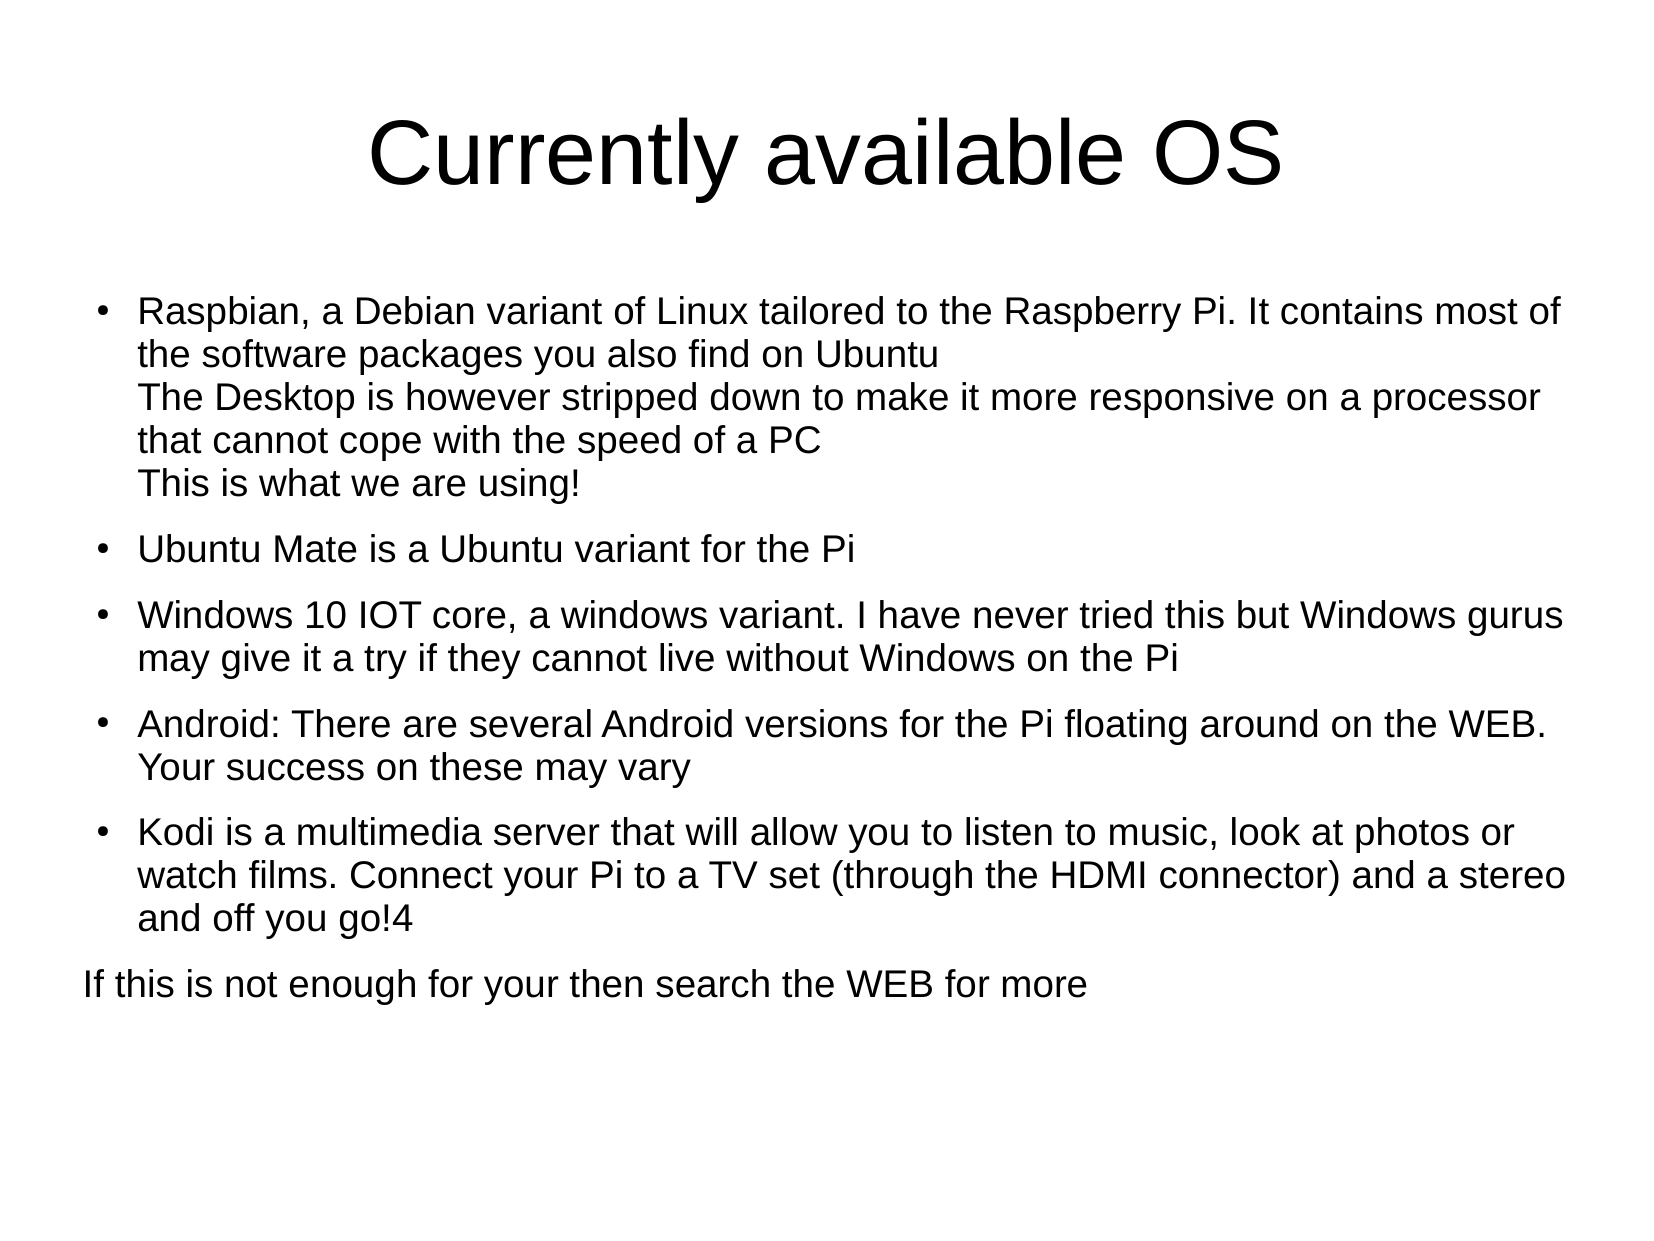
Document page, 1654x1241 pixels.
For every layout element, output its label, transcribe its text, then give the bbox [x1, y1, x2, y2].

list Raspbian, a Debian variant of Linux tailored to the Raspberry Pi. It contains most of the software packages you also find on Ubuntu The Desktop is however stripped down to make it more responsive on a processor that cannot cope with the speed of a PC This is what we are using! Ubuntu Mate is a Ubuntu variant for the Pi Windows 10 IOT core, a windows variant. I have never tried this but Windows gurus may give it a try if they cannot live without Windows on the Pi Android: There are several Android versions for the Pi floating around on the WEB. Your success on these may vary Kodi is a multimedia server that will allow you to listen to music, look at photos or watch films. Connect your Pi to a TV set (through the HDMI connector) and a stereo and off you go!4 If this is not enough for your then search the WEB for more [82, 290, 1571, 1010]
title Currently available OS [82, 49, 1571, 257]
